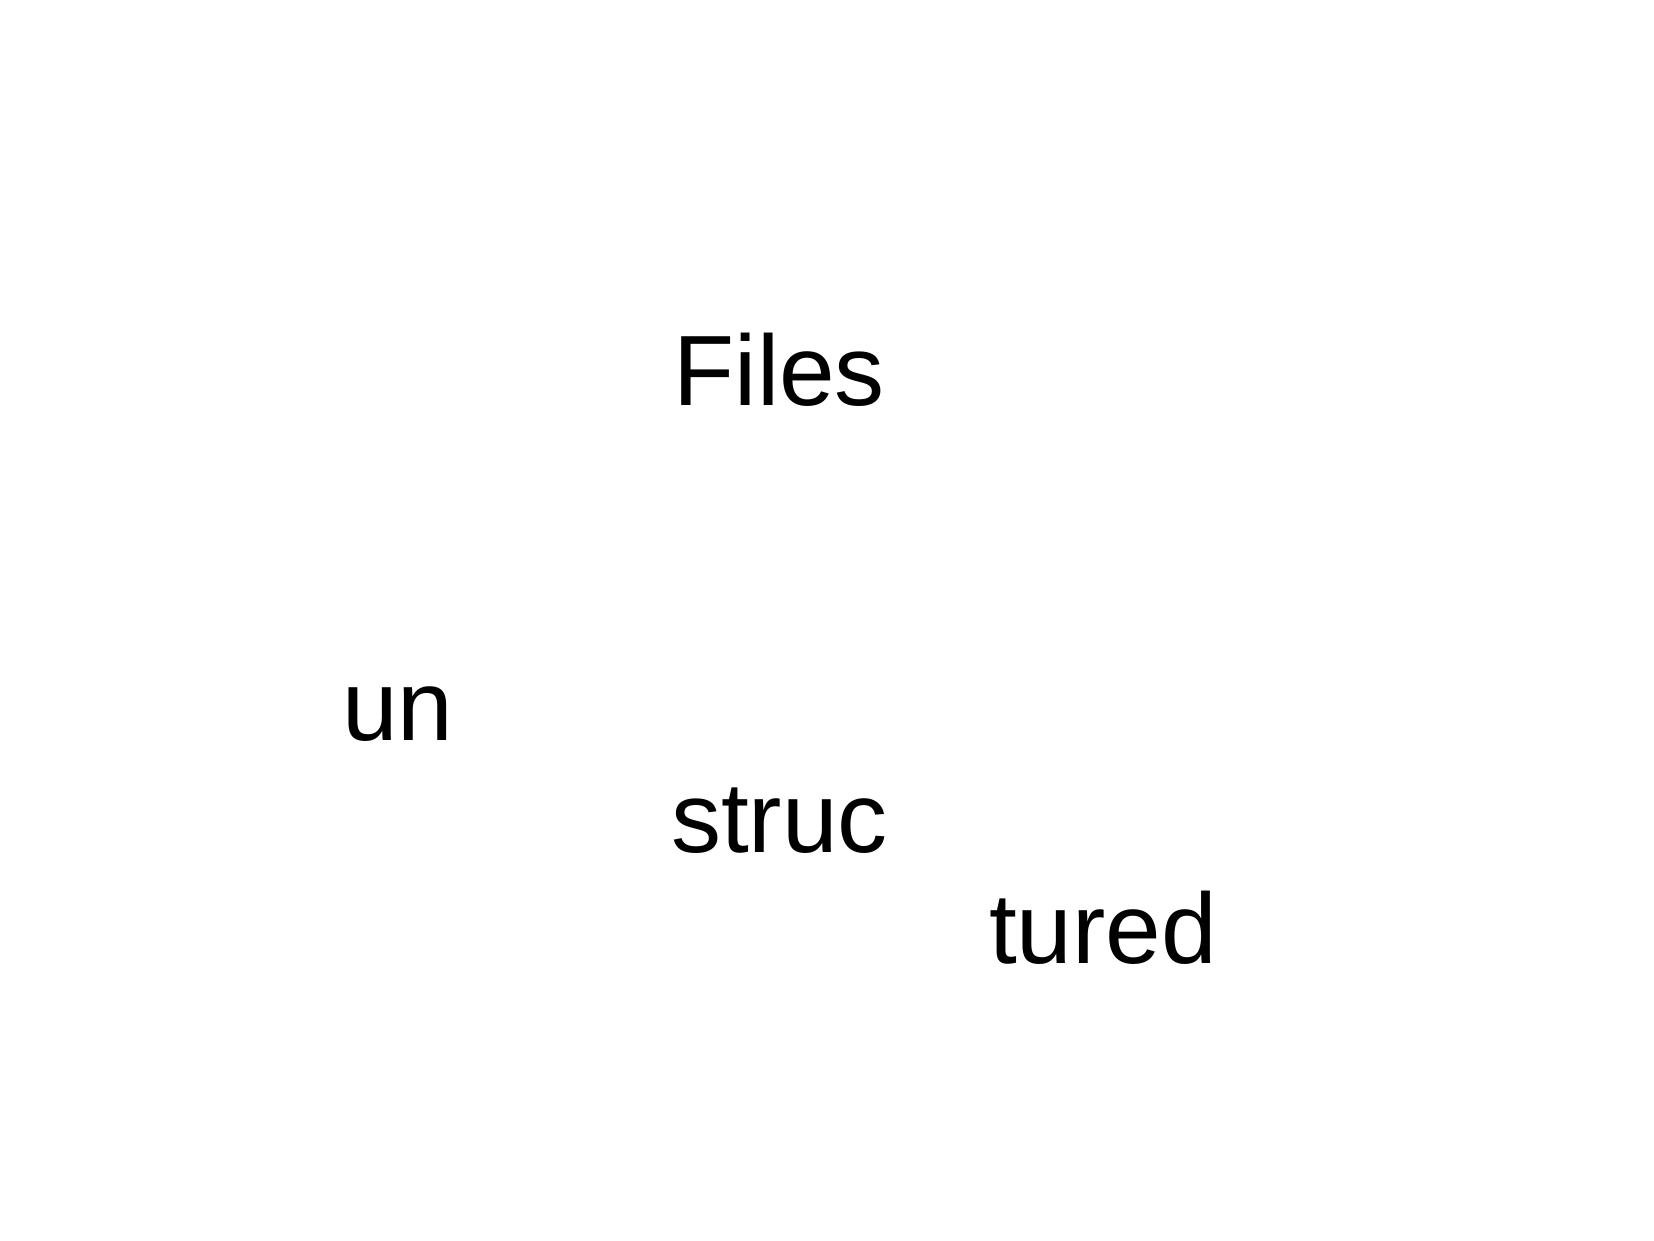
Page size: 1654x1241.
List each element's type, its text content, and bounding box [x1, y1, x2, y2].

text_box Files un struc tured [342, 290, 1217, 1010]
